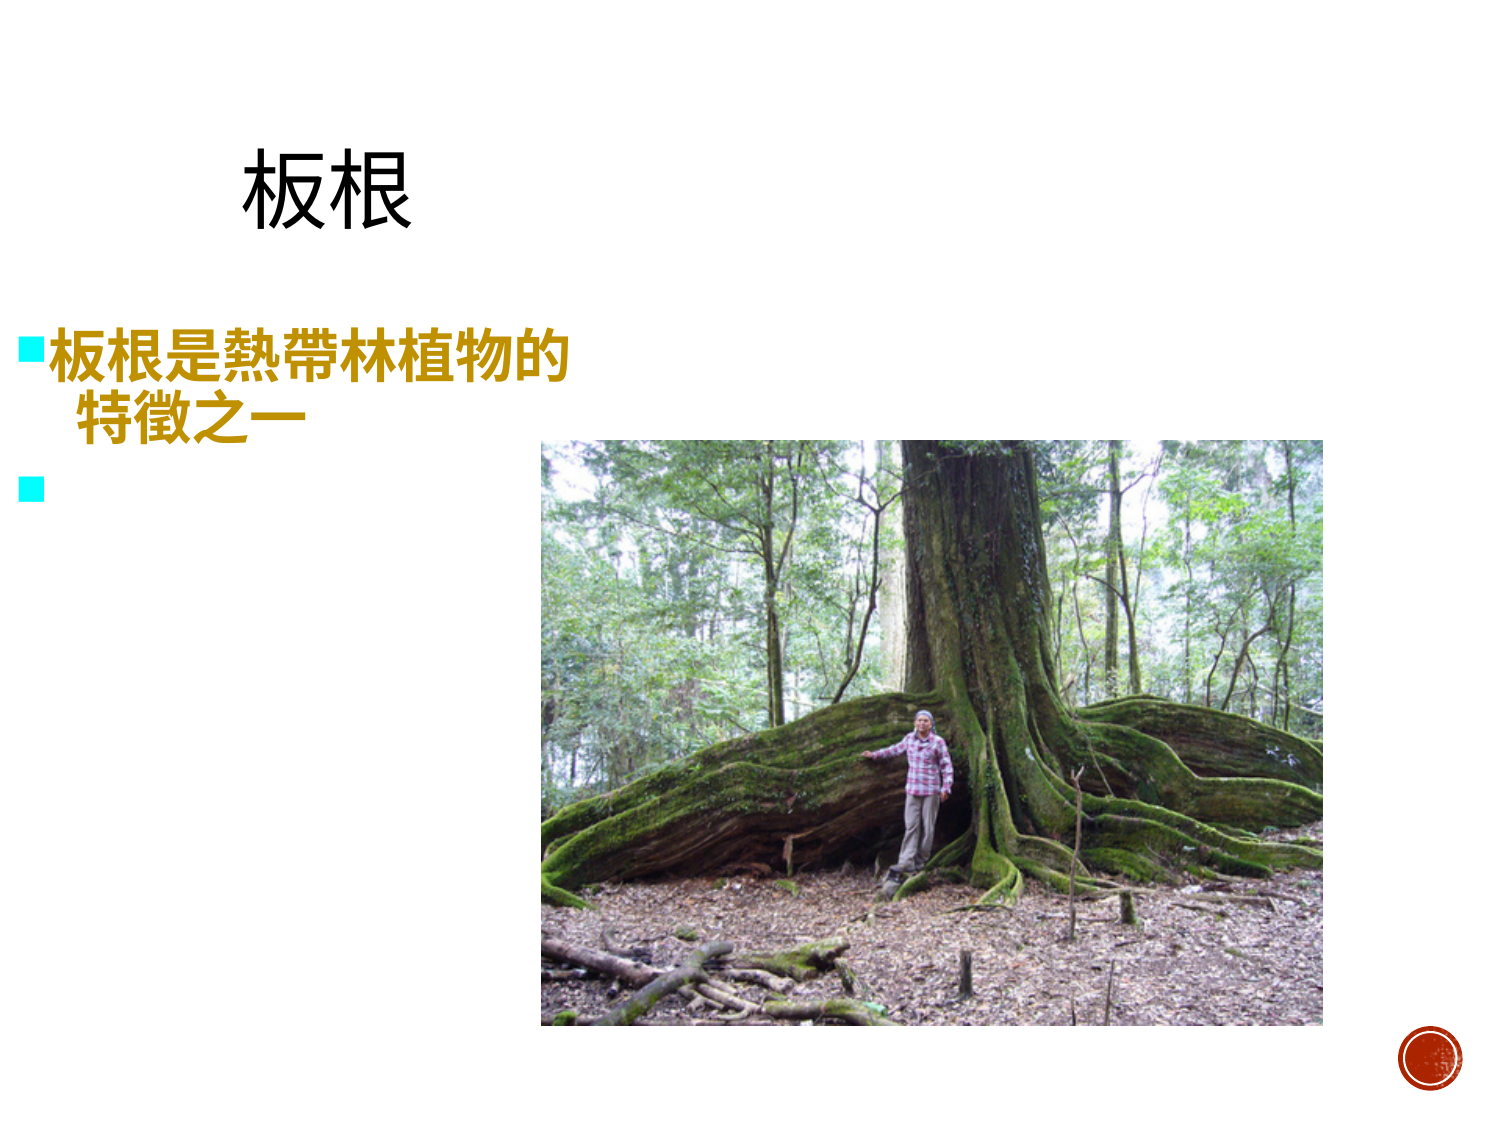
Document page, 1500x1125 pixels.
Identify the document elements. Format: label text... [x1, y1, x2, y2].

list 板根是熱帶林植物的特徵之一 [0, 319, 625, 995]
title 板根 [225, 99, 1500, 288]
picture [541, 440, 1323, 1027]
